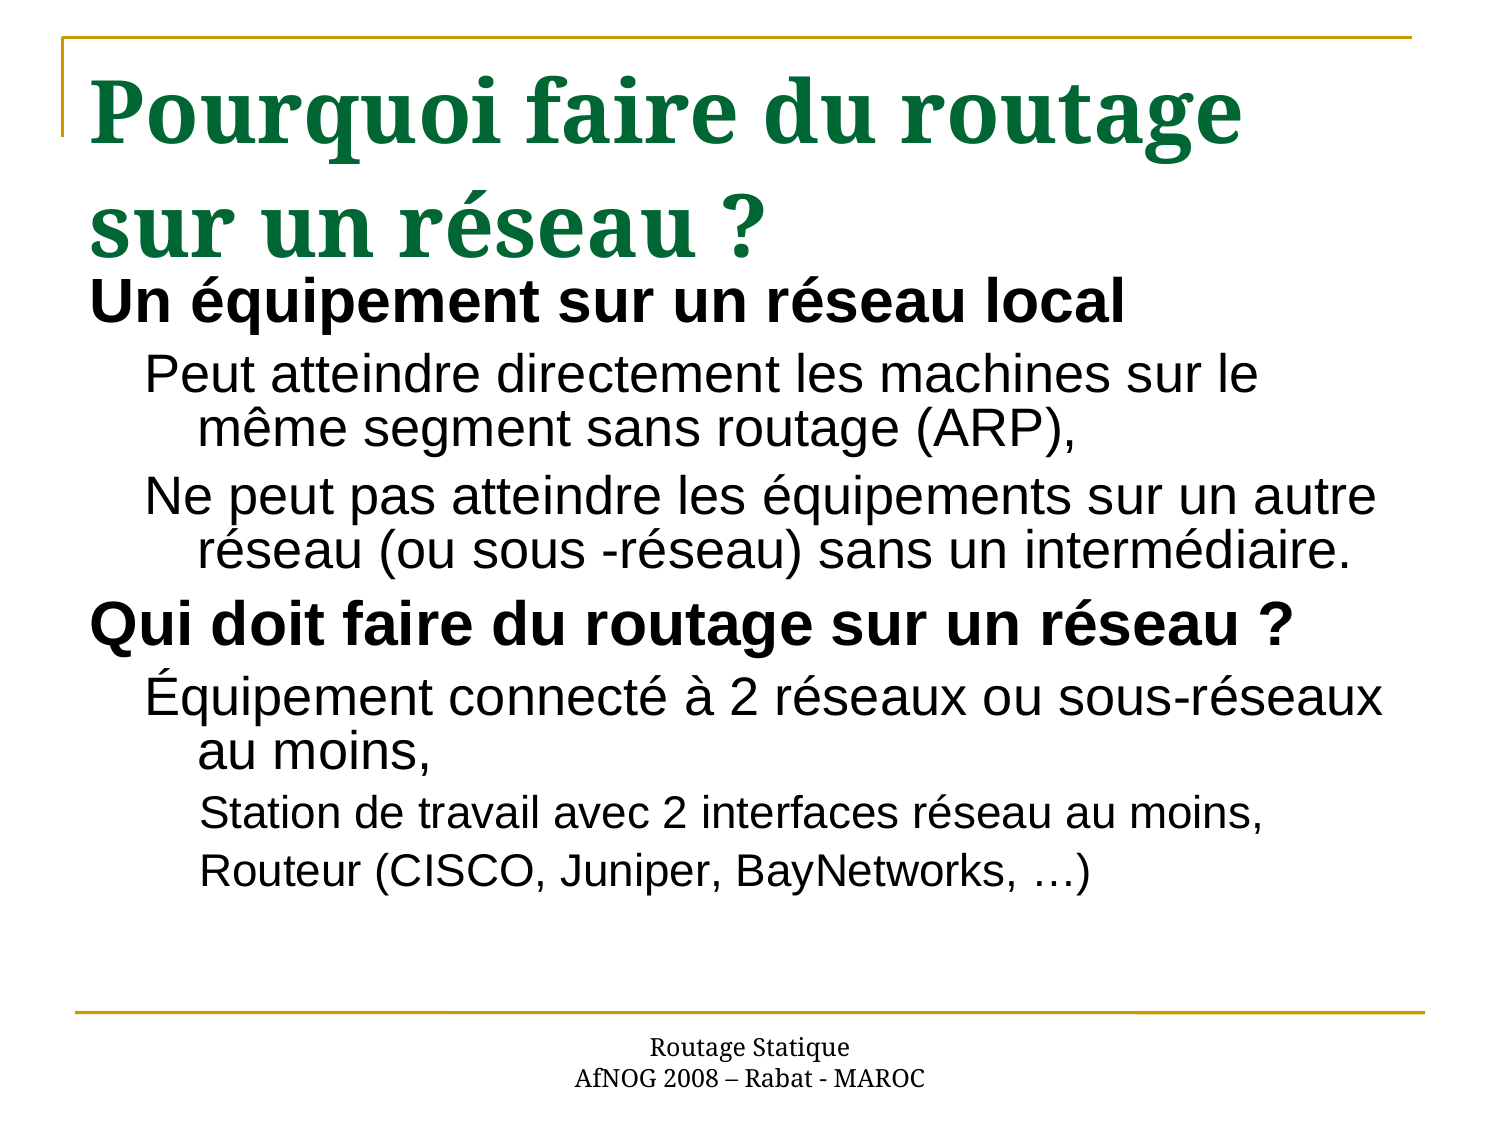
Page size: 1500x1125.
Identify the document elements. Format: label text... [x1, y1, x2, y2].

list Un équipement sur un réseau local Peut atteindre directement les machines sur le même segment sans routage (ARP), Ne peut pas atteindre les équipements sur un autre réseau (ou sous -réseau) sans un intermédiaire. Qui doit faire du routage sur un réseau ? Équipement connecté à 2 réseaux ou sous-réseaux au moins, Station de travail avec 2 interfaces réseau au moins, Routeur (CISCO, Juniper, BayNetworks, …)‏ [75, 262, 1426, 1086]
title Pourquoi faire du routage sur un réseau ? [75, 45, 1426, 262]
